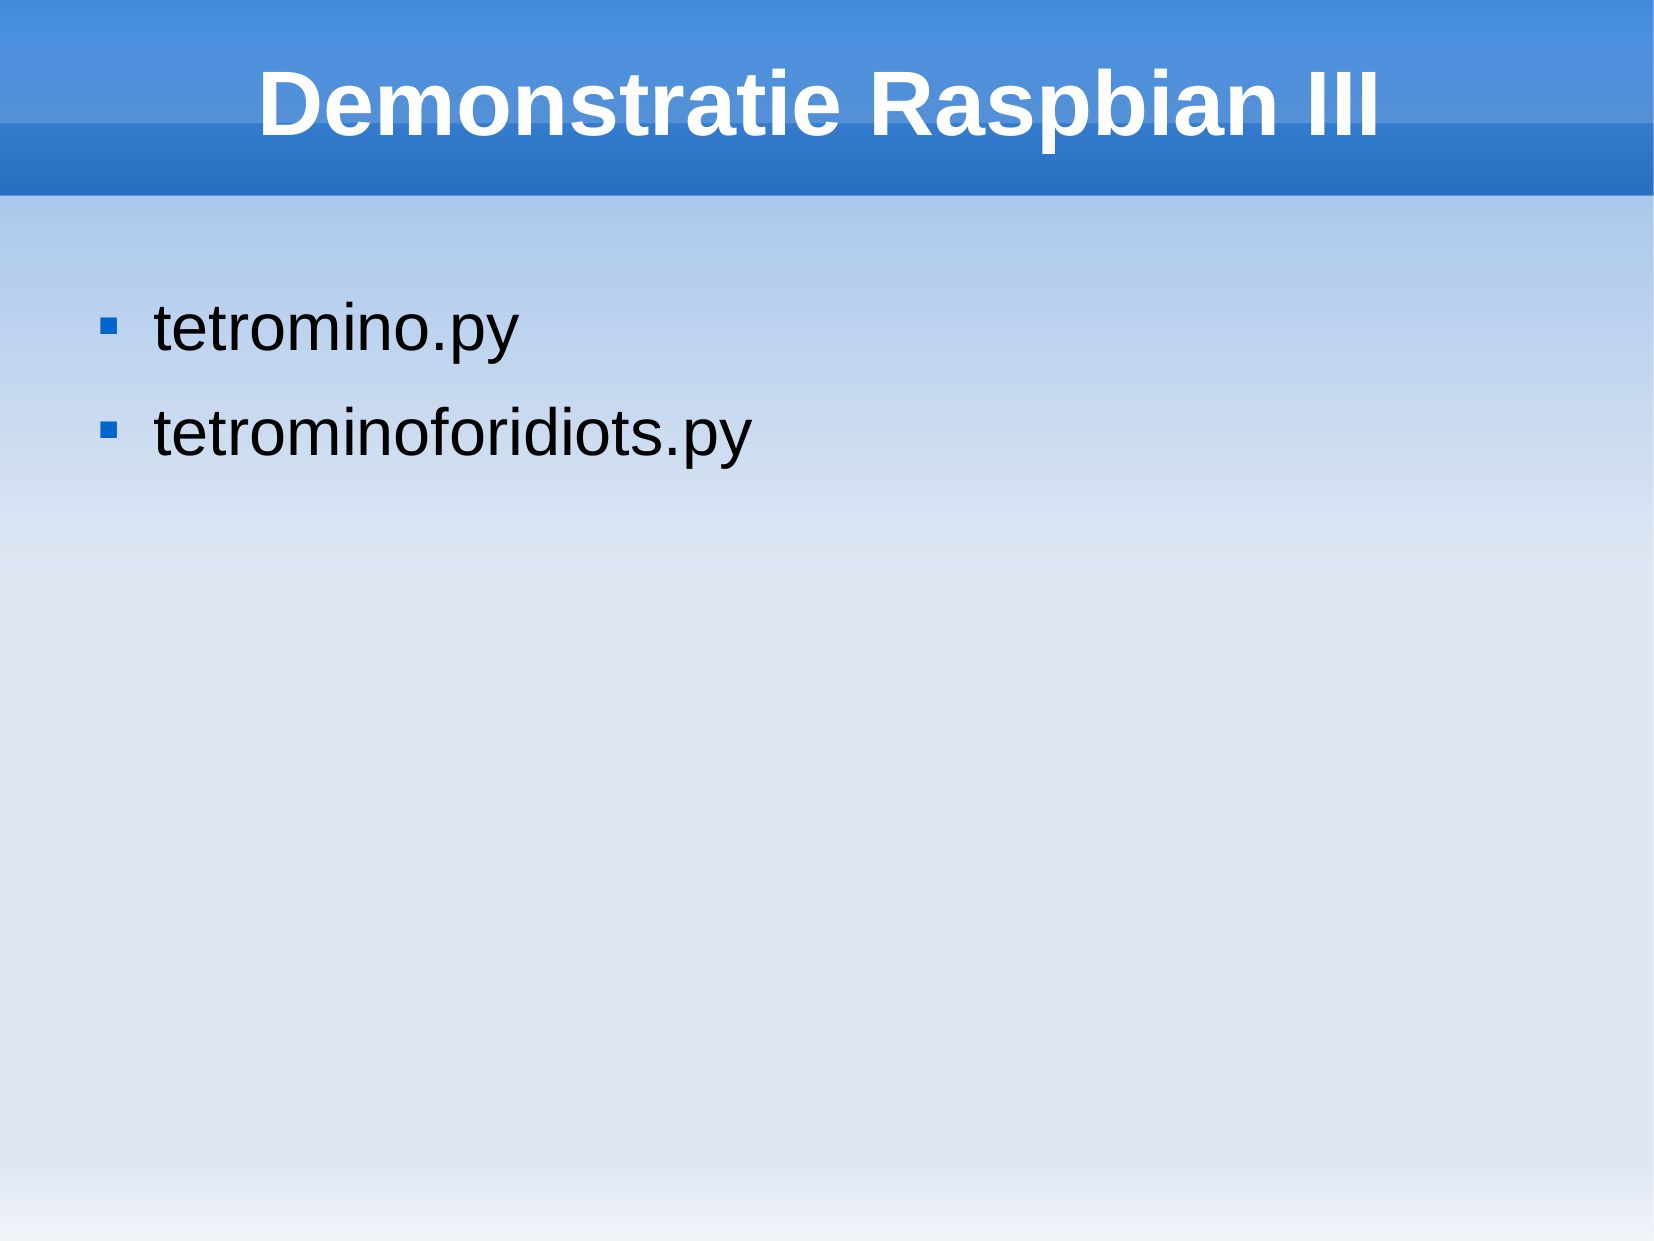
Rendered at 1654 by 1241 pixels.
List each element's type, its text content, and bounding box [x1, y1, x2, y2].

picture [0, 0, 1654, 1241]
title Demonstratie Raspbian III [76, 0, 1565, 208]
list tetromino.py tetrominoforidiots.py [82, 290, 1571, 1109]
